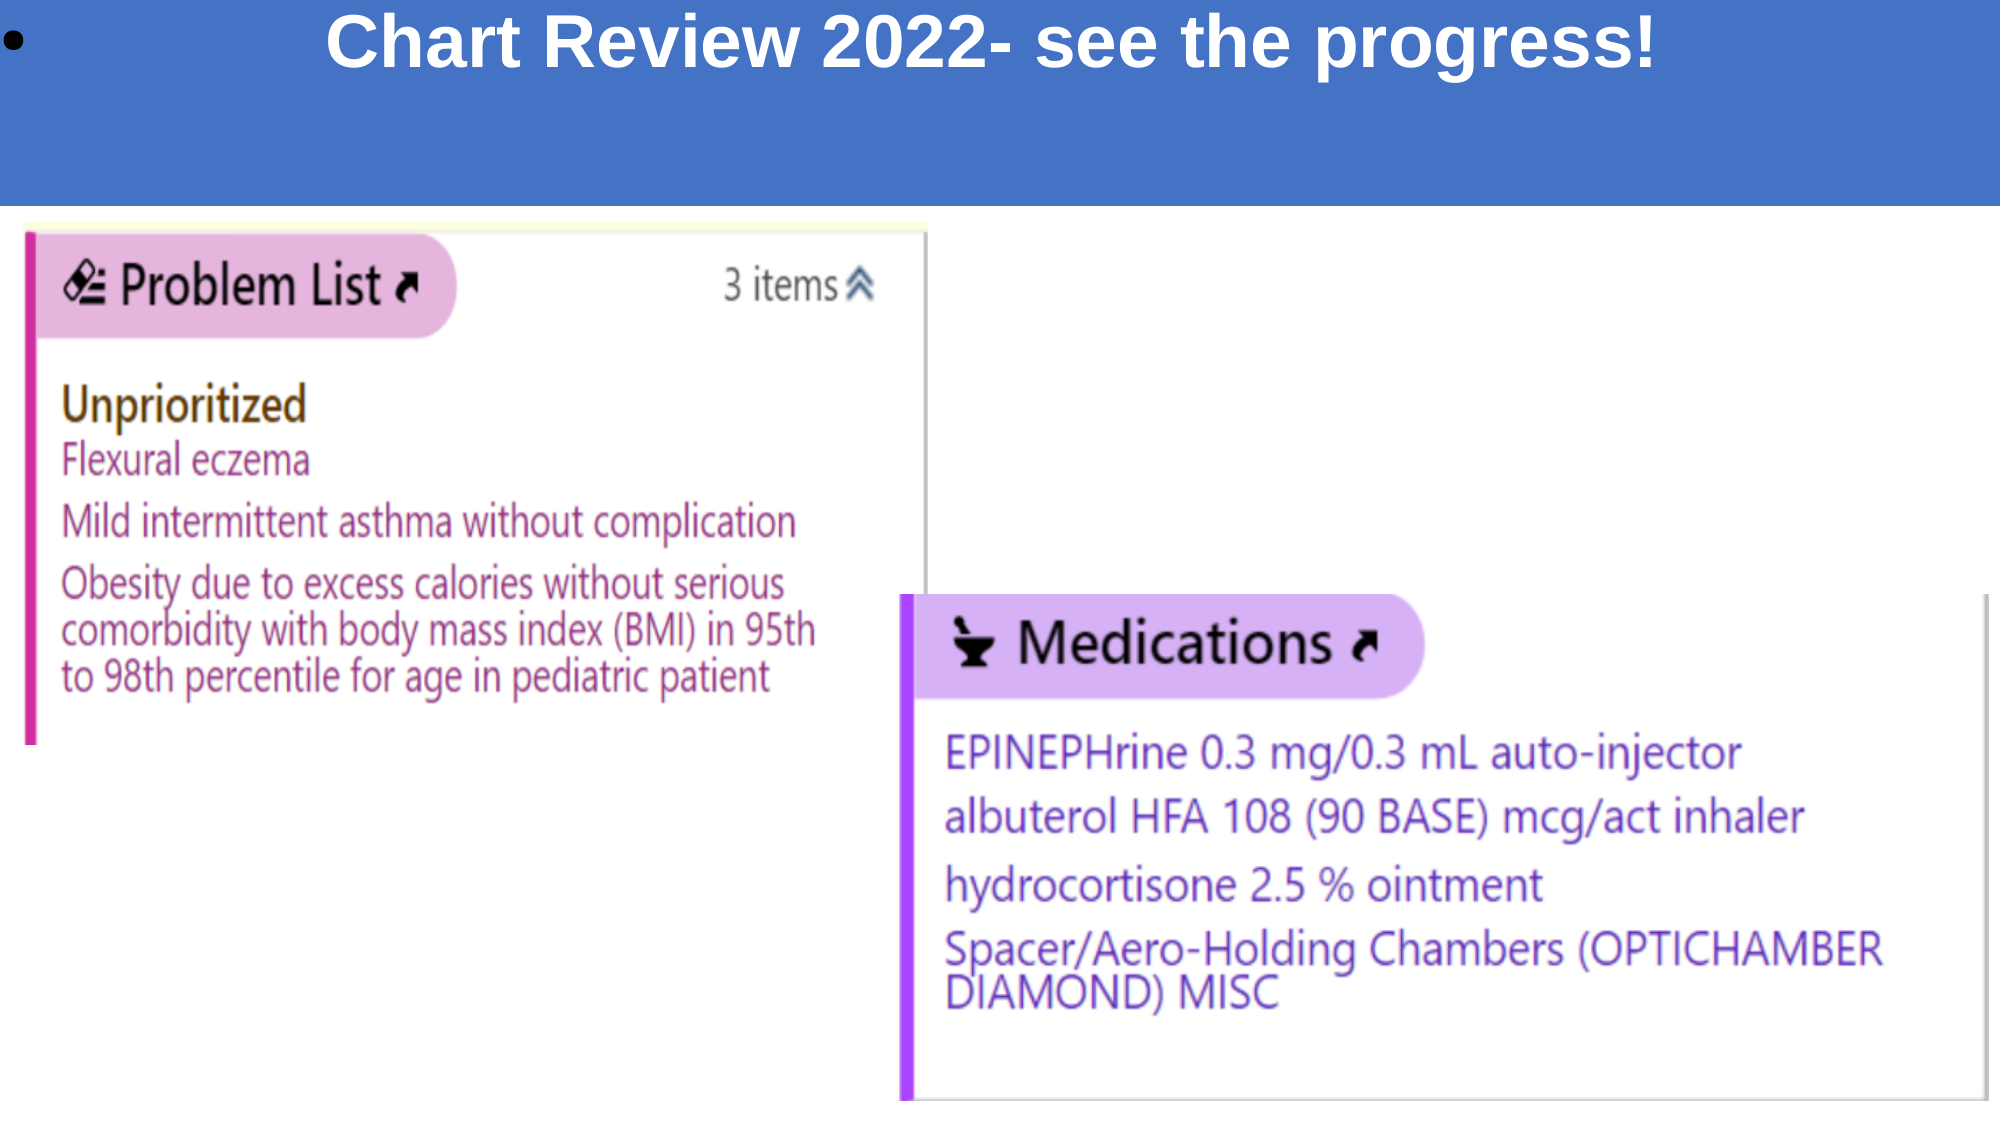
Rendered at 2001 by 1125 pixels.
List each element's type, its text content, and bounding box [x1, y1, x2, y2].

picture [23, 222, 1989, 1101]
table_header Chart Review 2022- see the progress! [0, 0, 2000, 206]
